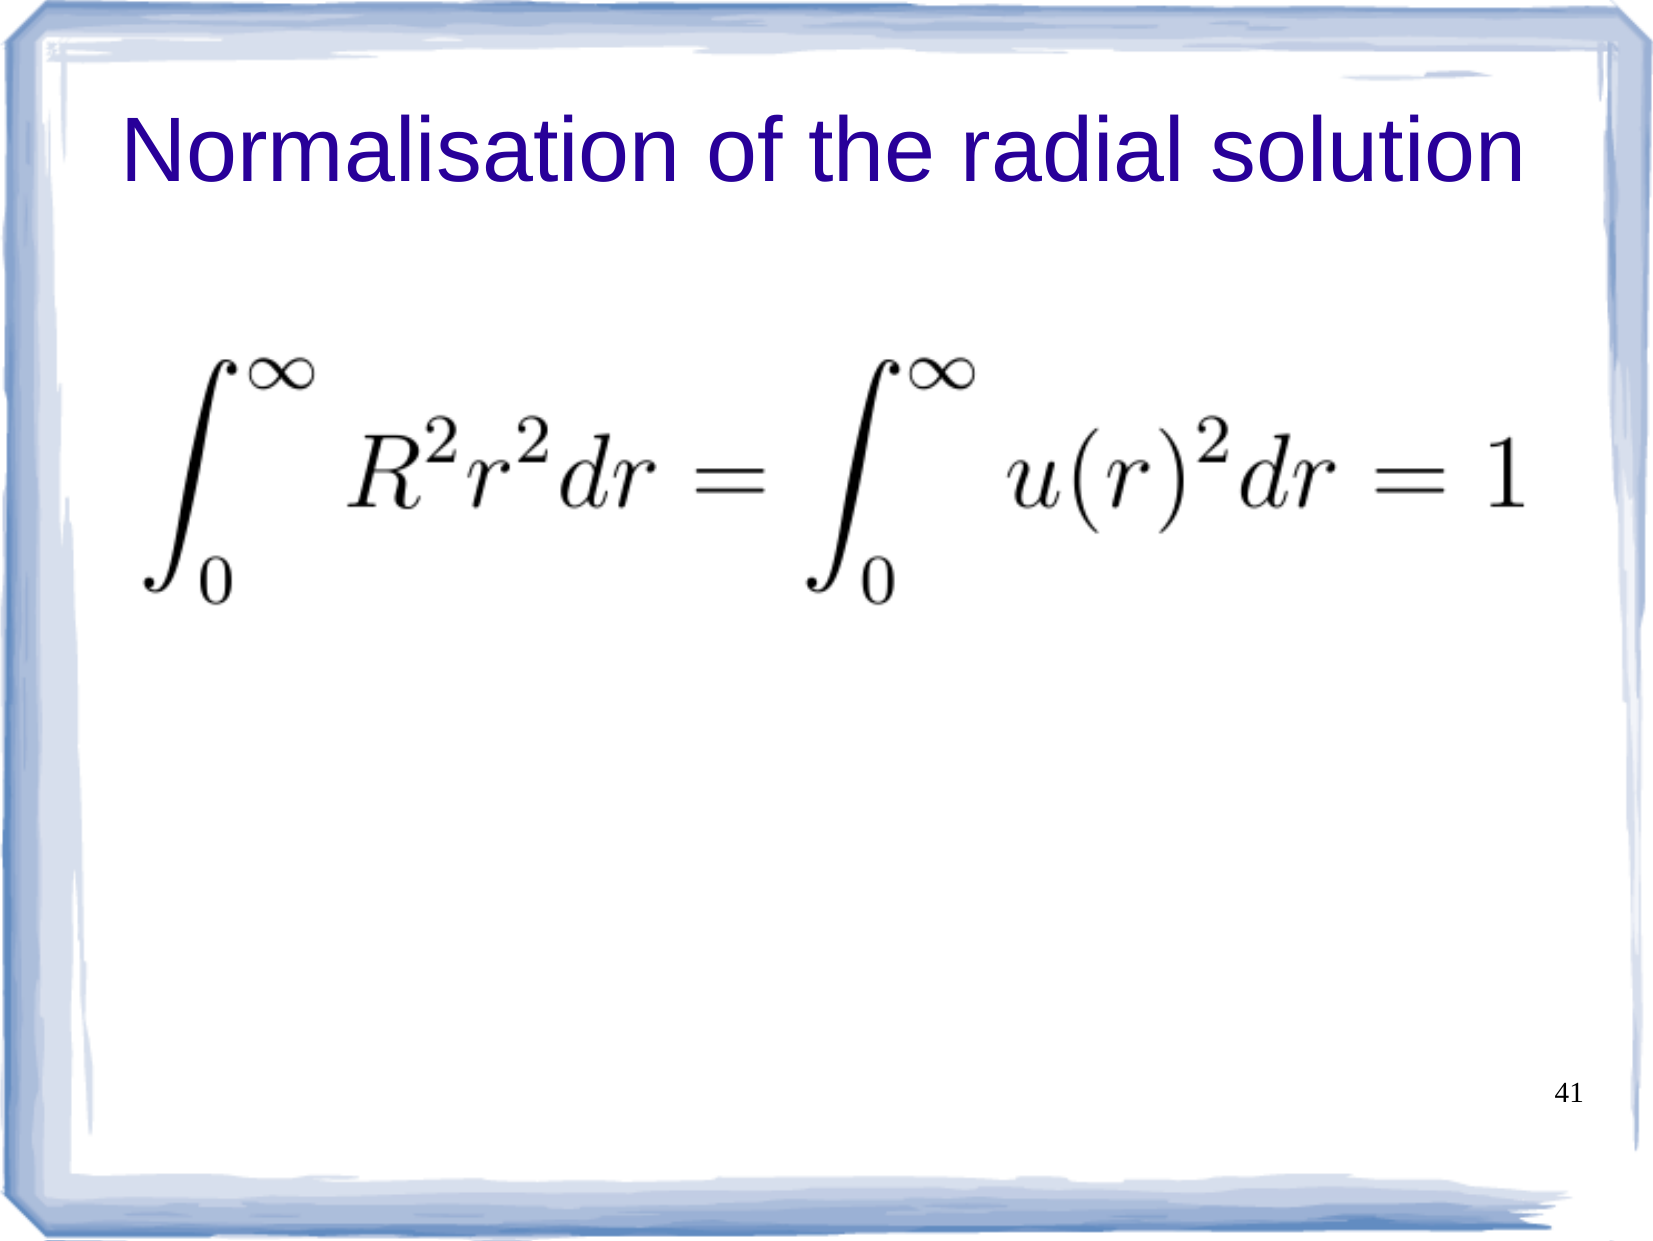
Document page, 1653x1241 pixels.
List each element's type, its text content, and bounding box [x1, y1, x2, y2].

title Normalisation of the radial solution [82, 49, 1567, 253]
picture [0, 0, 1653, 1241]
